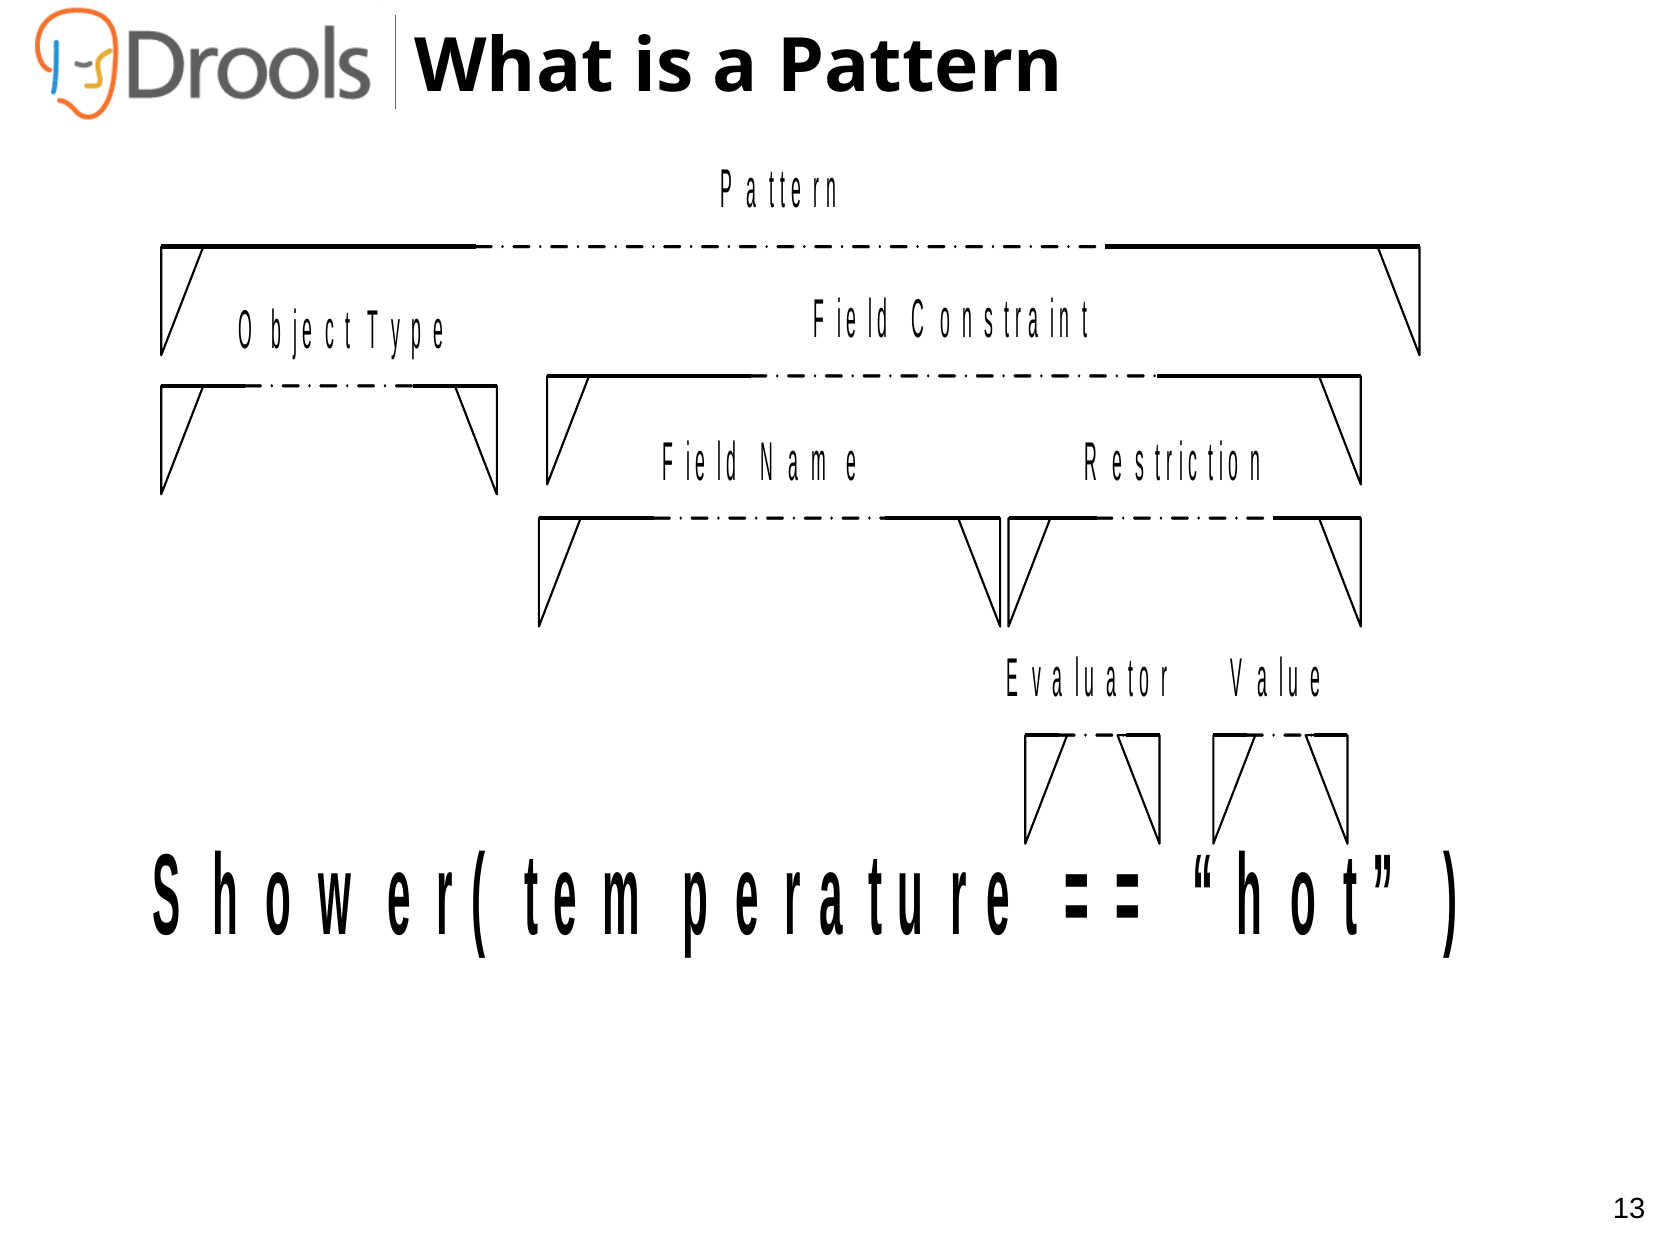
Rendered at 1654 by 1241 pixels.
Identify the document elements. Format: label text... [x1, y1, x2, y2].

title What is a Pattern [399, 0, 1629, 122]
picture [29, 0, 384, 126]
picture [147, 147, 1477, 975]
